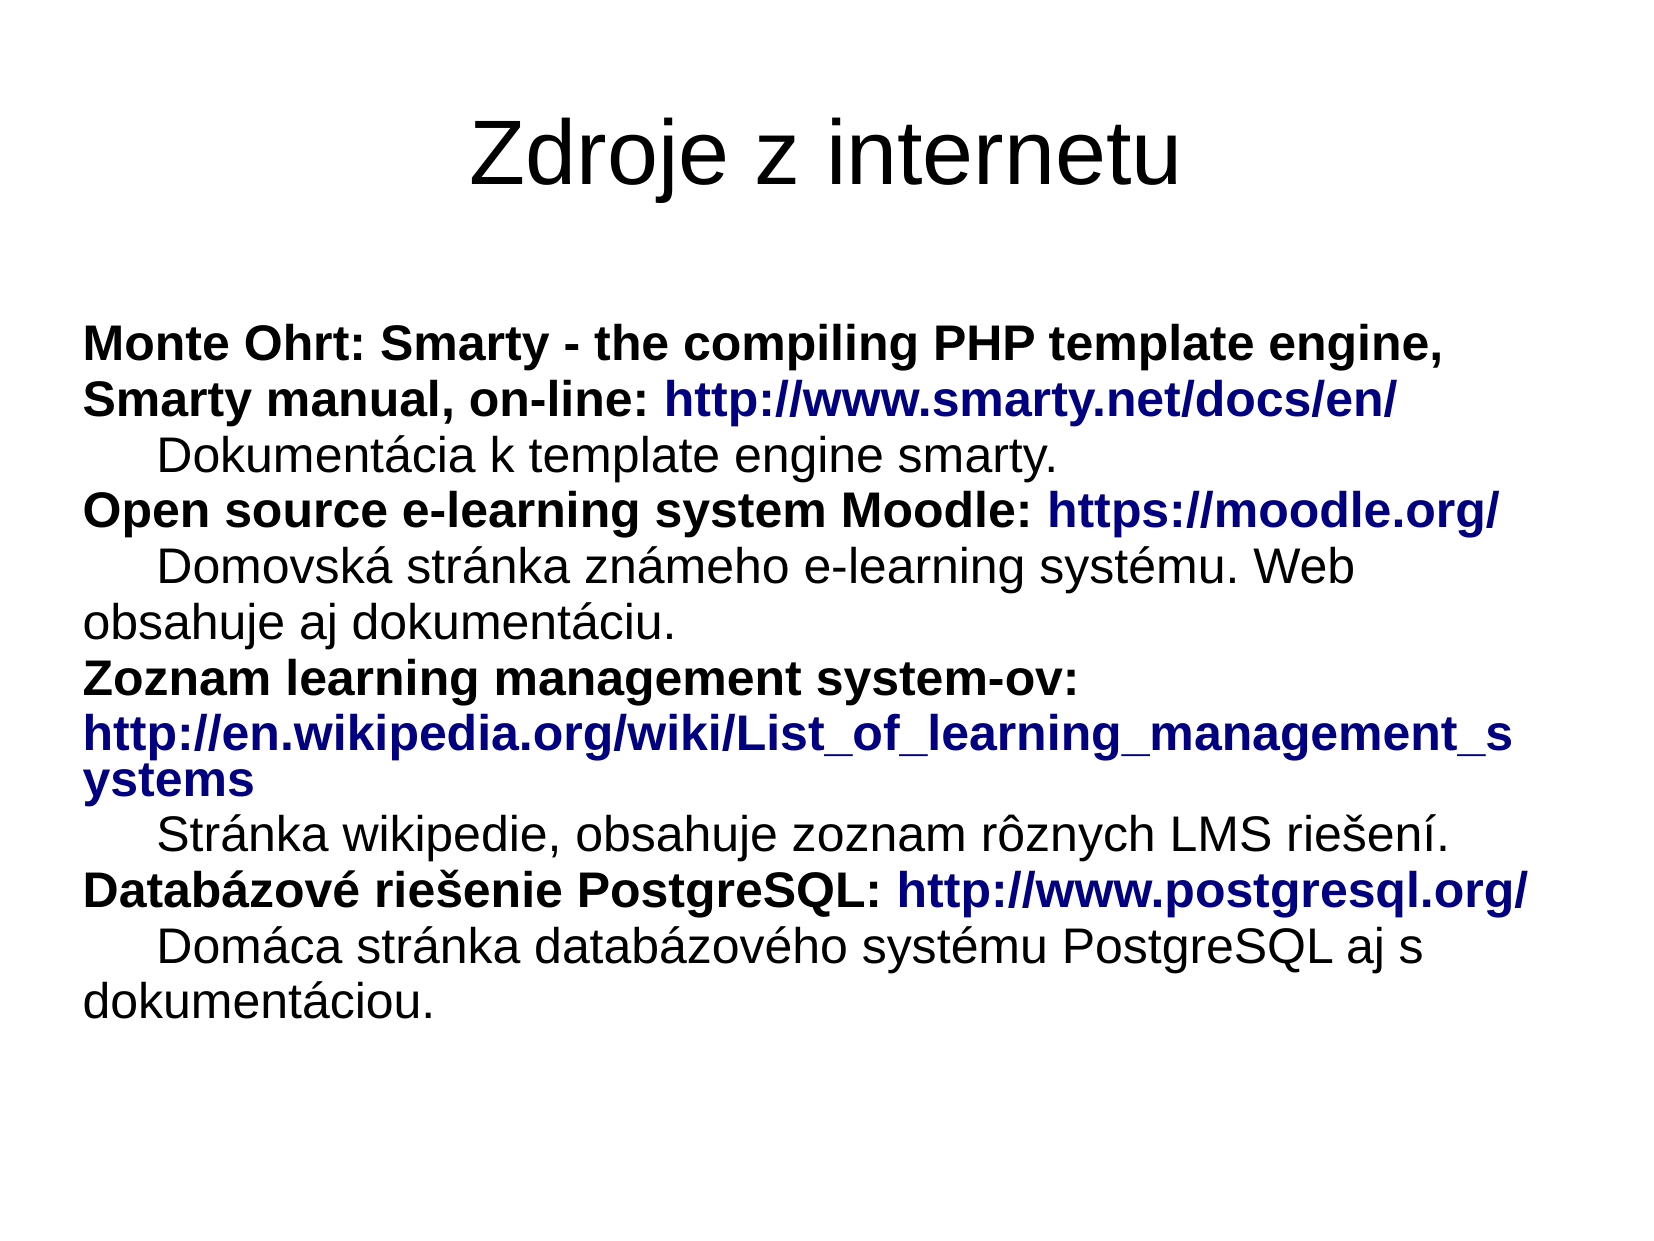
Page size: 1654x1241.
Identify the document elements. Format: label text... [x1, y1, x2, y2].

subtitle Monte Ohrt: Smarty - the compiling PHP template engine, Smarty manual, on-line: http://www.smarty.net/docs/en/ Dokumentácia k template engine smarty. Open source e-learning system Moodle: https://moodle.org/ Domovská stránka známeho e-learning systému. Web obsahuje aj dokumentáciu. Zoznam learning management system-ov: http://en.wikipedia.org/wiki/List_of_learning_management_systems Stránka wikipedie, obsahuje zoznam rôznych LMS riešení. Databázové riešenie PostgreSQL: http://www.postgresql.org/ Domáca stránka databázového systému PostgreSQL aj s dokumentáciou. [82, 290, 1538, 1010]
title Zdroje z internetu [82, 49, 1571, 257]
